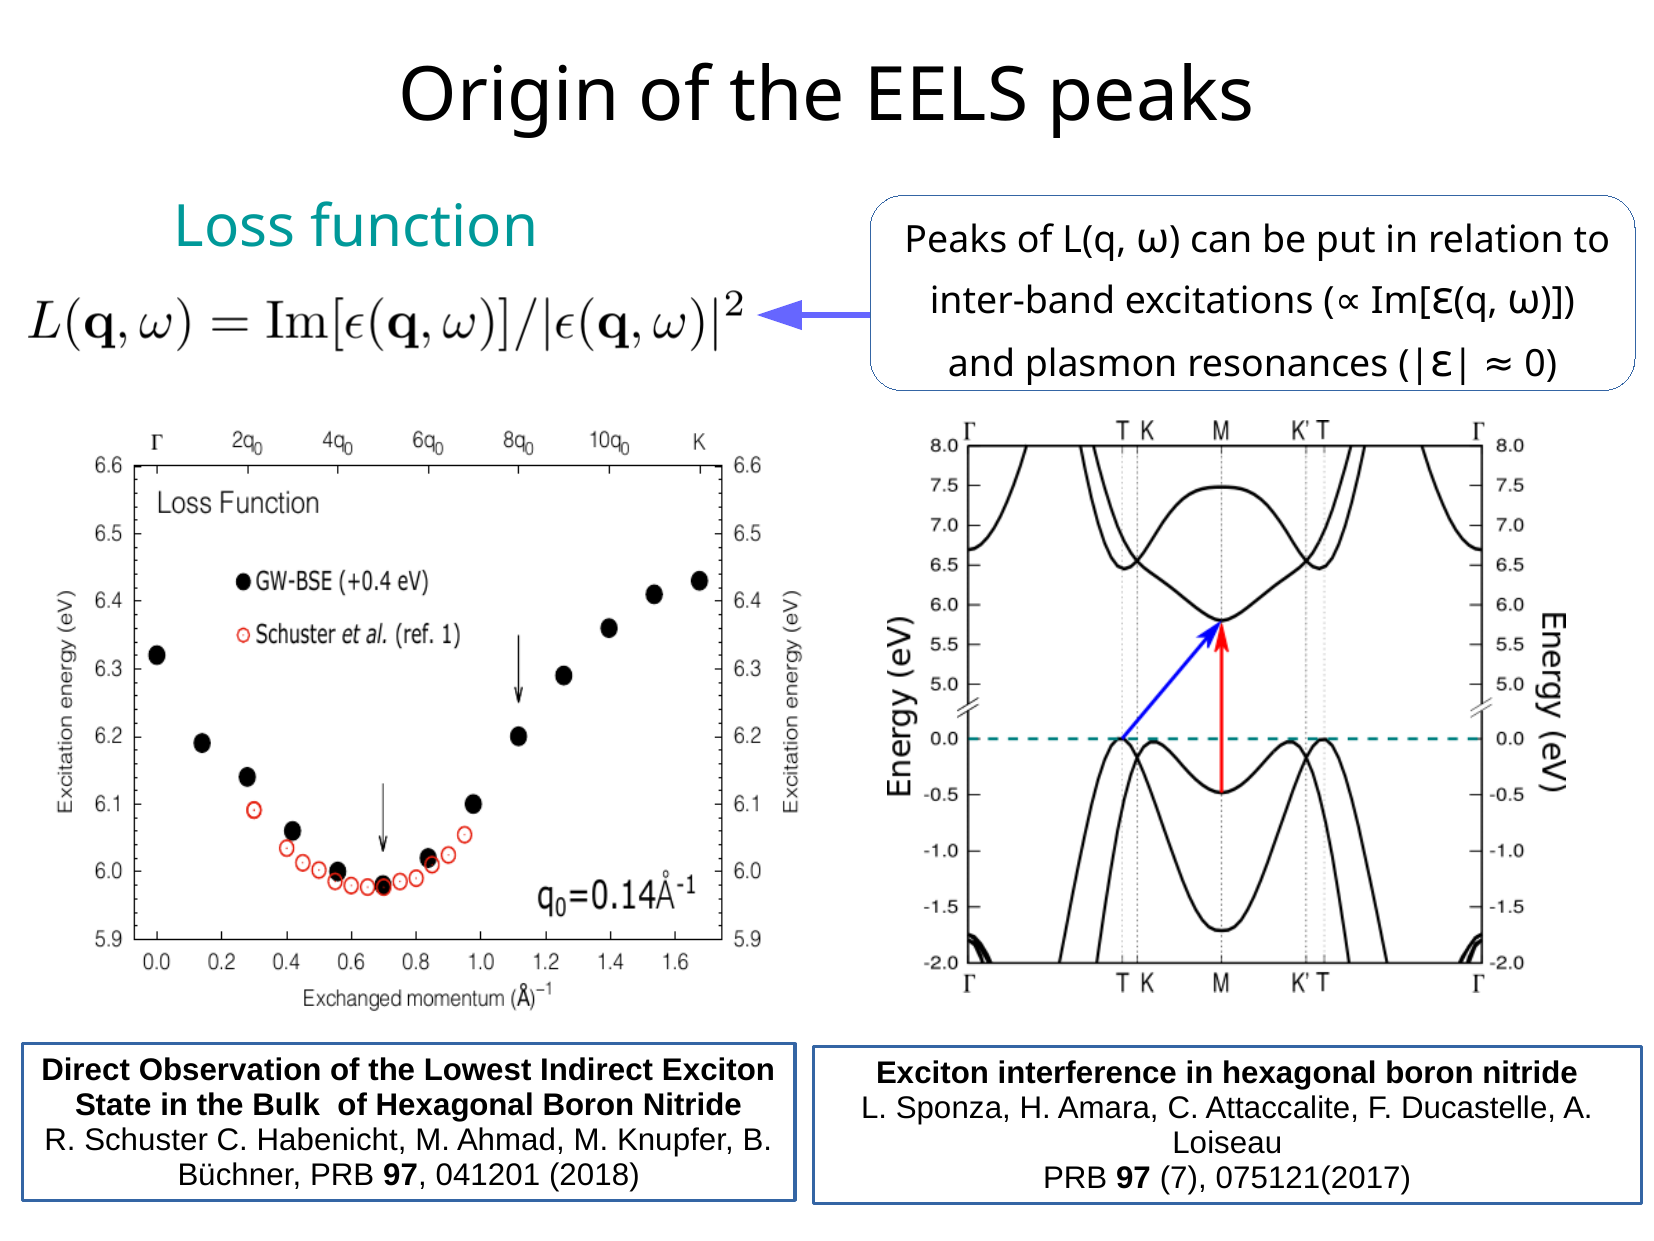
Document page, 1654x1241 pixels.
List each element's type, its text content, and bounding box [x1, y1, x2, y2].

picture [0, 254, 757, 391]
picture [887, 420, 1566, 993]
title Origin of the EELS peaks [82, 18, 1571, 166]
text_box Loss function [108, 177, 604, 271]
picture [53, 422, 811, 1030]
text_box Peaks of L(q, ω) can be put in relation to inter-band excitations (∝ Im[ε(q, ω)]) and plasmon resonances (|ε| ≈ 0) [885, 194, 1621, 403]
text_box Direct Observation of the Lowest Indirect Exciton State in the Bulk of Hexagonal Boron Nitride R. Schuster C. Habenicht, M. Ahmad, M. Knupfer, B. Büchner, PRB 97, 041201 (2018) [22, 1043, 796, 1201]
text_box Exciton interference in hexagonal boron nitride L. Sponza, H. Amara, C. Attaccalite, F. Ducastelle, A. Loiseau PRB 97 (7), 075121(2017) [813, 1046, 1642, 1204]
